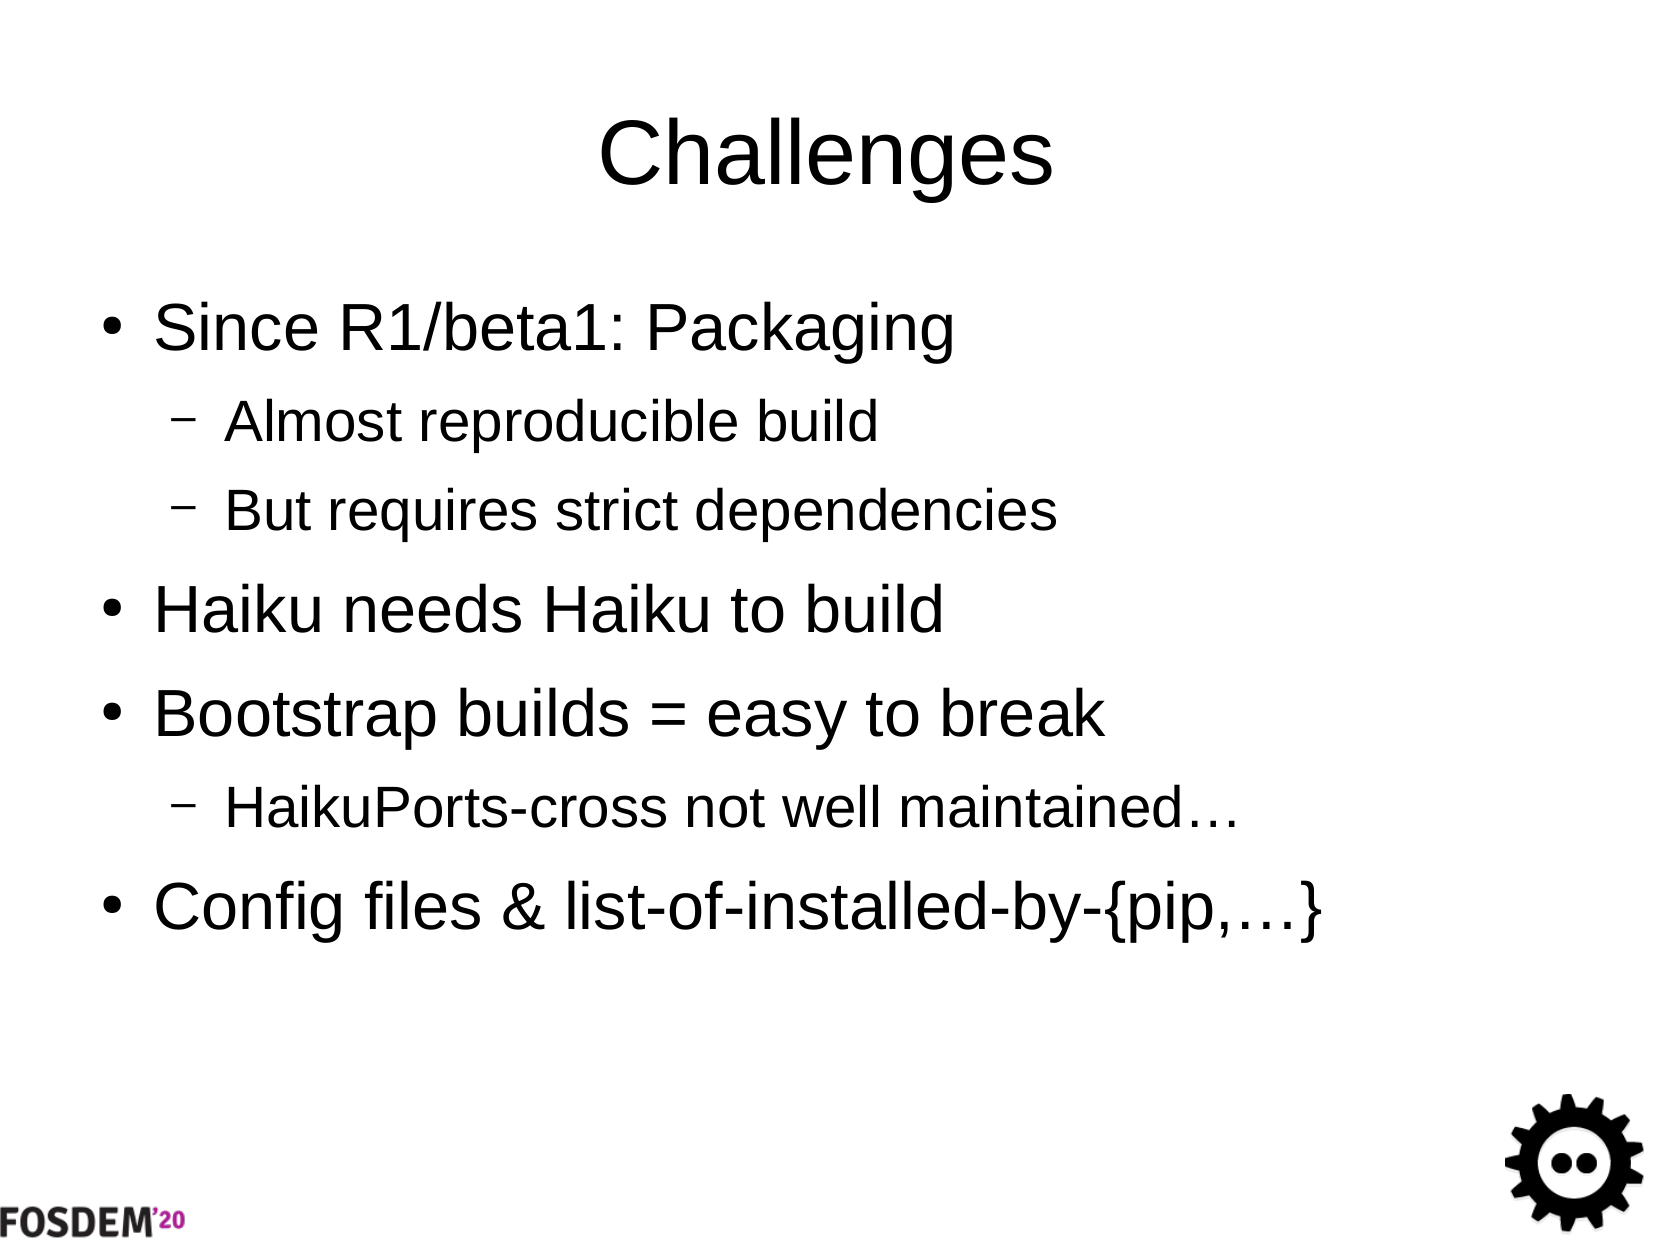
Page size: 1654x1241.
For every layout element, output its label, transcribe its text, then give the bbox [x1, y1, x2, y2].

title Challenges [82, 49, 1571, 257]
picture [0, 1202, 188, 1241]
picture [1505, 1094, 1648, 1235]
list Since R1/beta1: Packaging Almost reproducible build But requires strict dependencies Haiku needs Haiku to build Bootstrap builds = easy to break HaikuPorts-cross not well maintained… Config files & list-of-installed-by-{pip,…} [82, 290, 1571, 1010]
